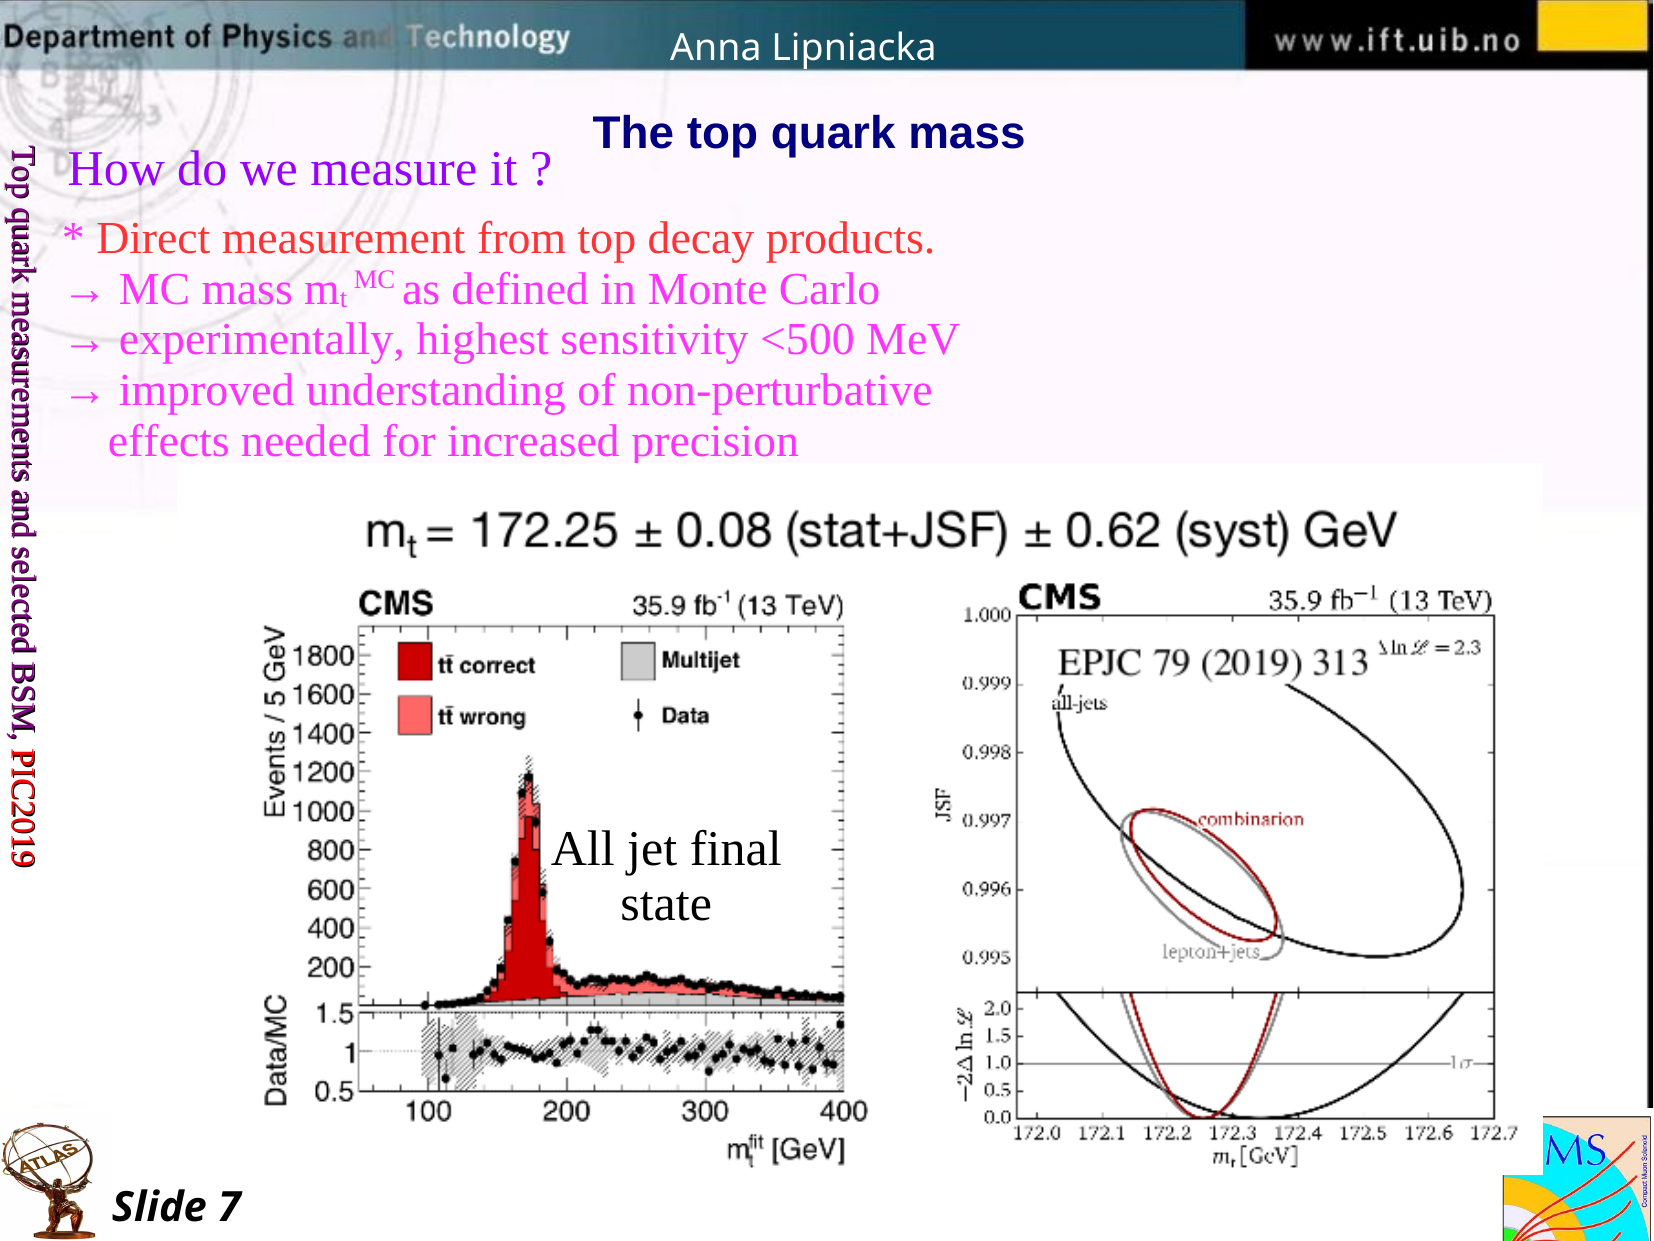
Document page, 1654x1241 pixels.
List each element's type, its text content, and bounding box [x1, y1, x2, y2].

text_box Slide 7 [111, 1177, 224, 1232]
text_box All jet final state [550, 820, 864, 942]
title The top quark mass [109, 29, 1522, 237]
picture [0, 1113, 112, 1241]
text_box * Direct measurement from top decay products. → MC mass mt MC as defined in Monte Carlo → experimentally, highest sensitivity <500 MeV → improved understanding of non-perturbative effects needed for increased precision [61, 212, 962, 506]
picture [0, 0, 1654, 1241]
text_box How do we measure it ? [67, 85, 1412, 207]
